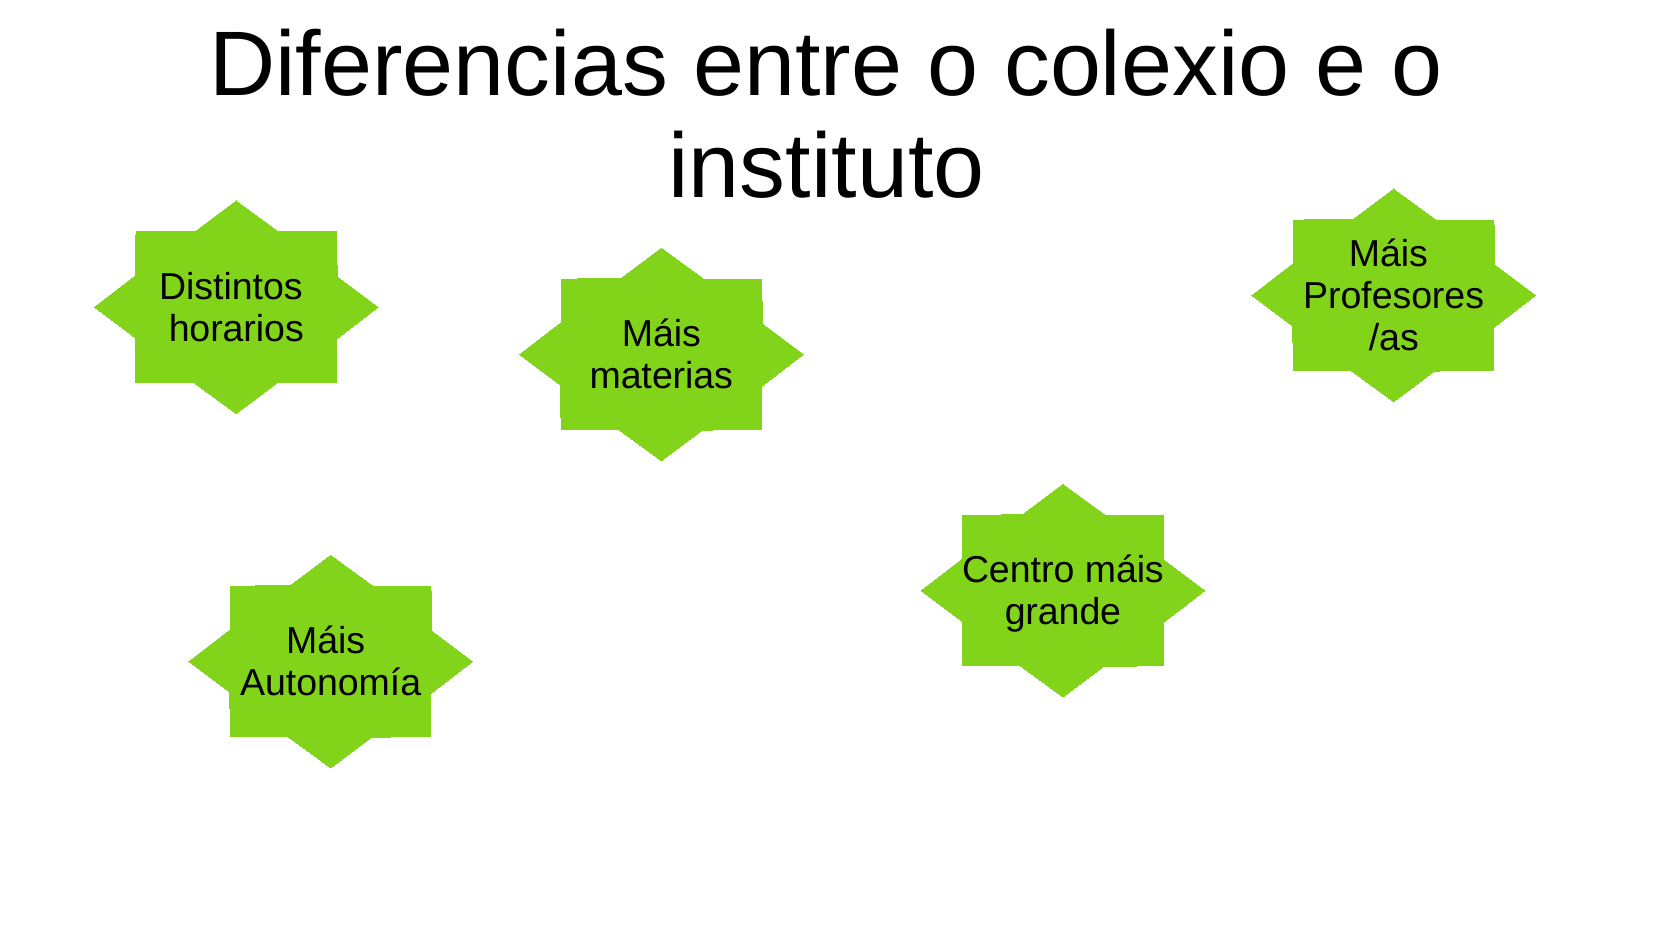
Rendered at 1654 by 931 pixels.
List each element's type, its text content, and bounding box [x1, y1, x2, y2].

title Diferencias entre o colexio e o instituto [82, 12, 1571, 218]
text_box Máis Profesores /as [1251, 188, 1536, 402]
text_box Máis materias [519, 248, 804, 461]
text_box Máis Autonomía [188, 555, 473, 768]
text_box Centro máis grande [921, 484, 1205, 697]
text_box Distintos horarios [94, 200, 379, 414]
